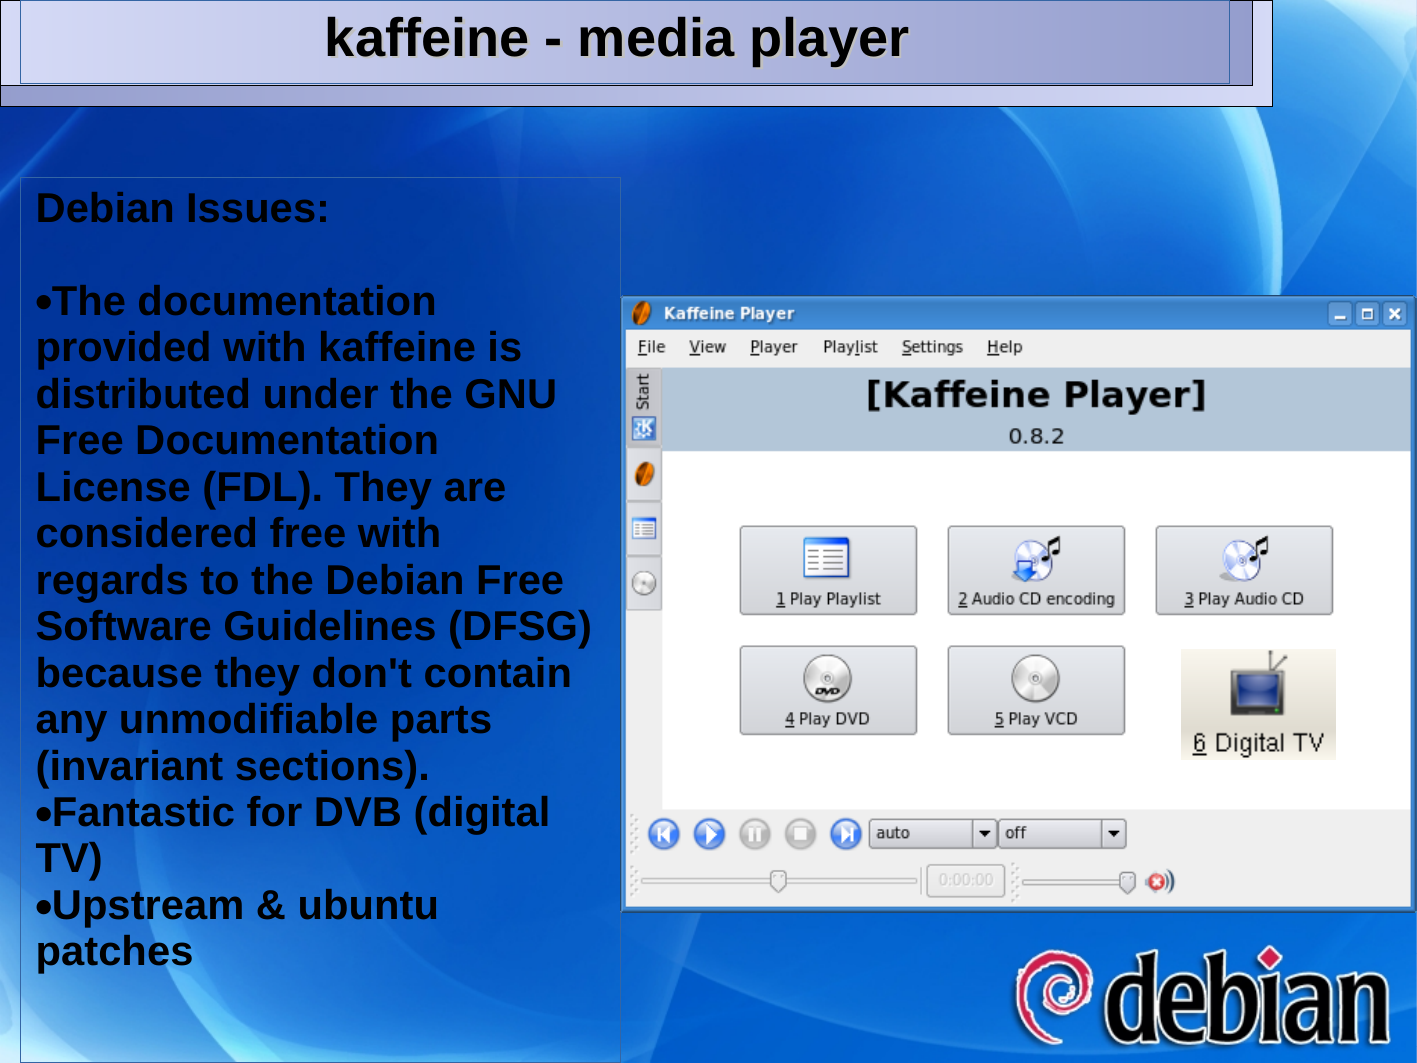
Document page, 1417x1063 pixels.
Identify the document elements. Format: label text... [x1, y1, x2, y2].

text_box Debian Issues: The documentation provided with kaffeine is distributed under the GNU Free Documentation License (FDL). They are considered free with regards to the Debian Free Software Guidelines (DFSG) because they don't contain any unmodifiable parts (invariant sections). Fantastic for DVB (digital TV) Upstream & ubuntu patches [20, 177, 621, 1063]
text_box kaffeine - media player [20, 0, 1230, 84]
picture [0, 0, 1417, 1063]
text_box [0, 0, 1273, 107]
